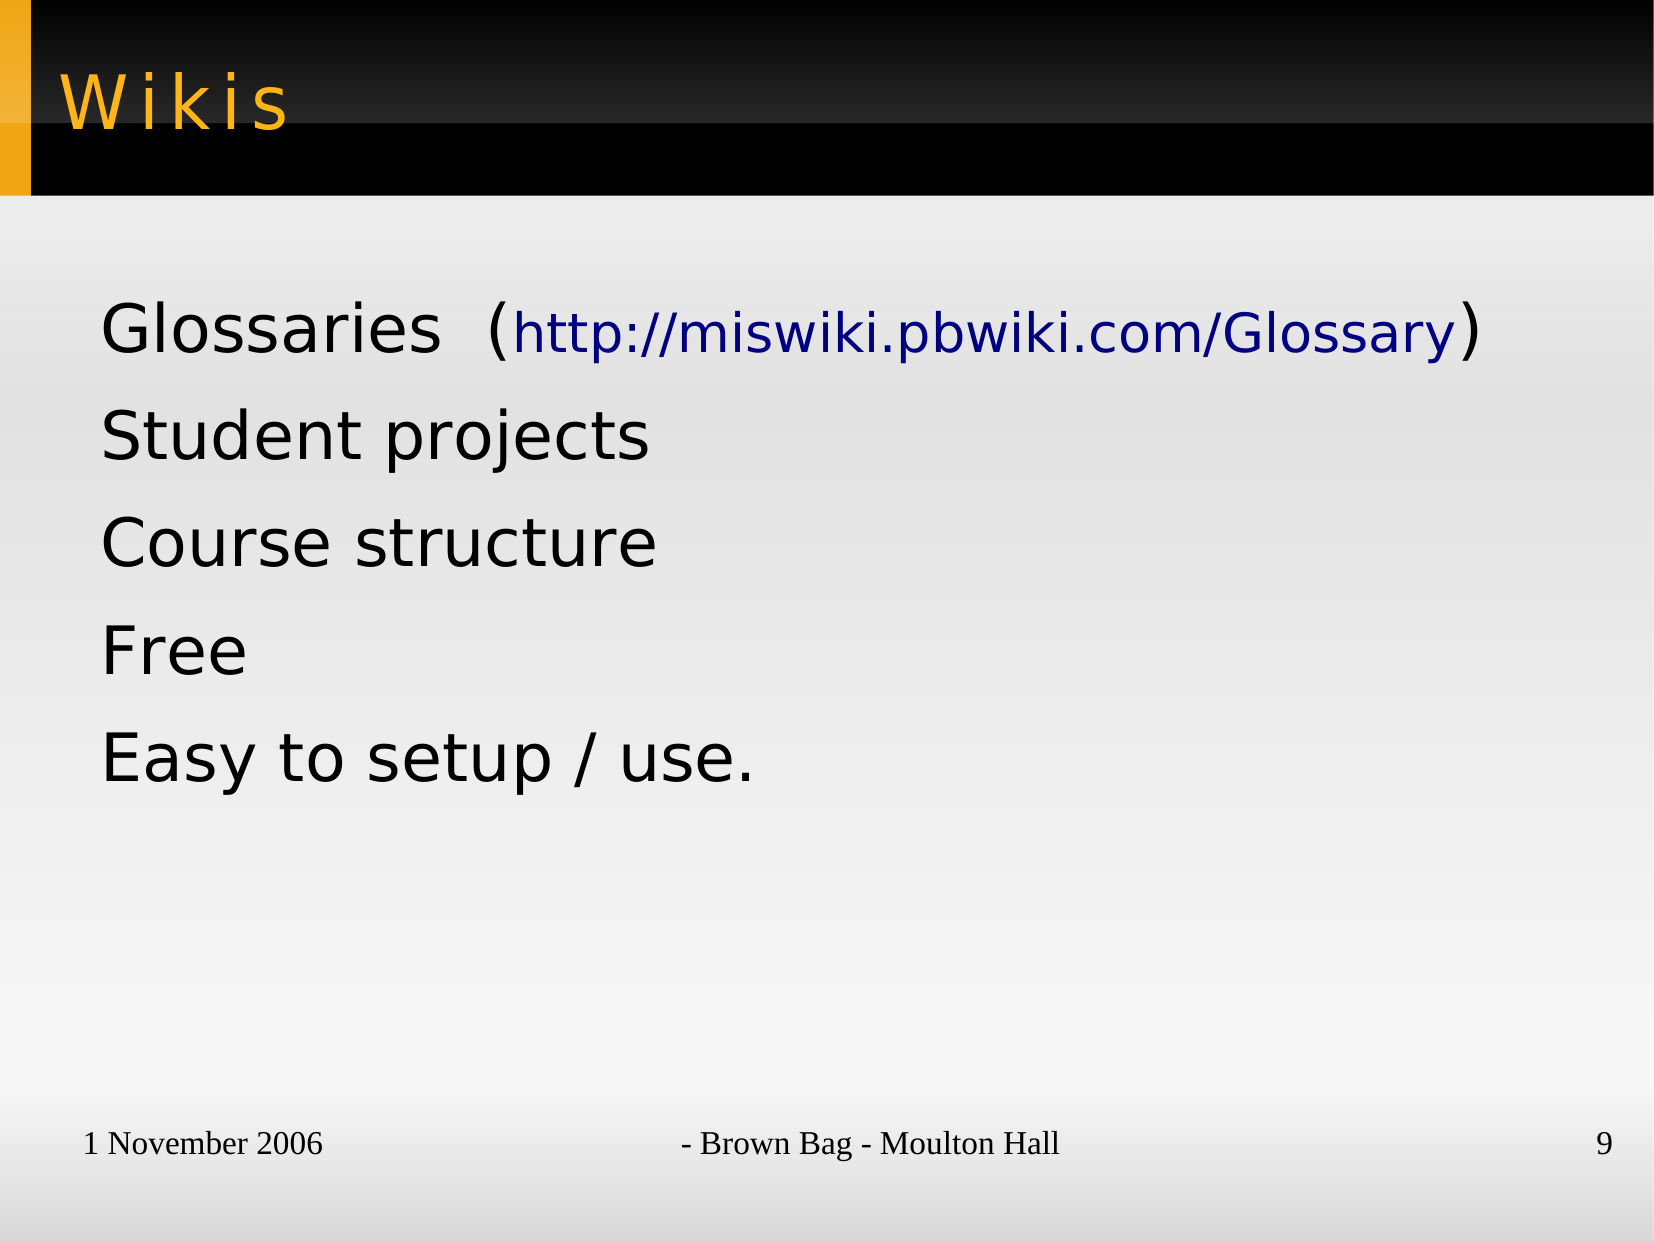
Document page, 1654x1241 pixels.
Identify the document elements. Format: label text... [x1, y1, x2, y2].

list Glossaries (http://miswiki.pbwiki.com/Glossary) Student projects Course structure Free Easy to setup / use. [82, 290, 1571, 1109]
picture [0, 0, 1654, 1241]
title Wikis [59, 29, 1270, 178]
